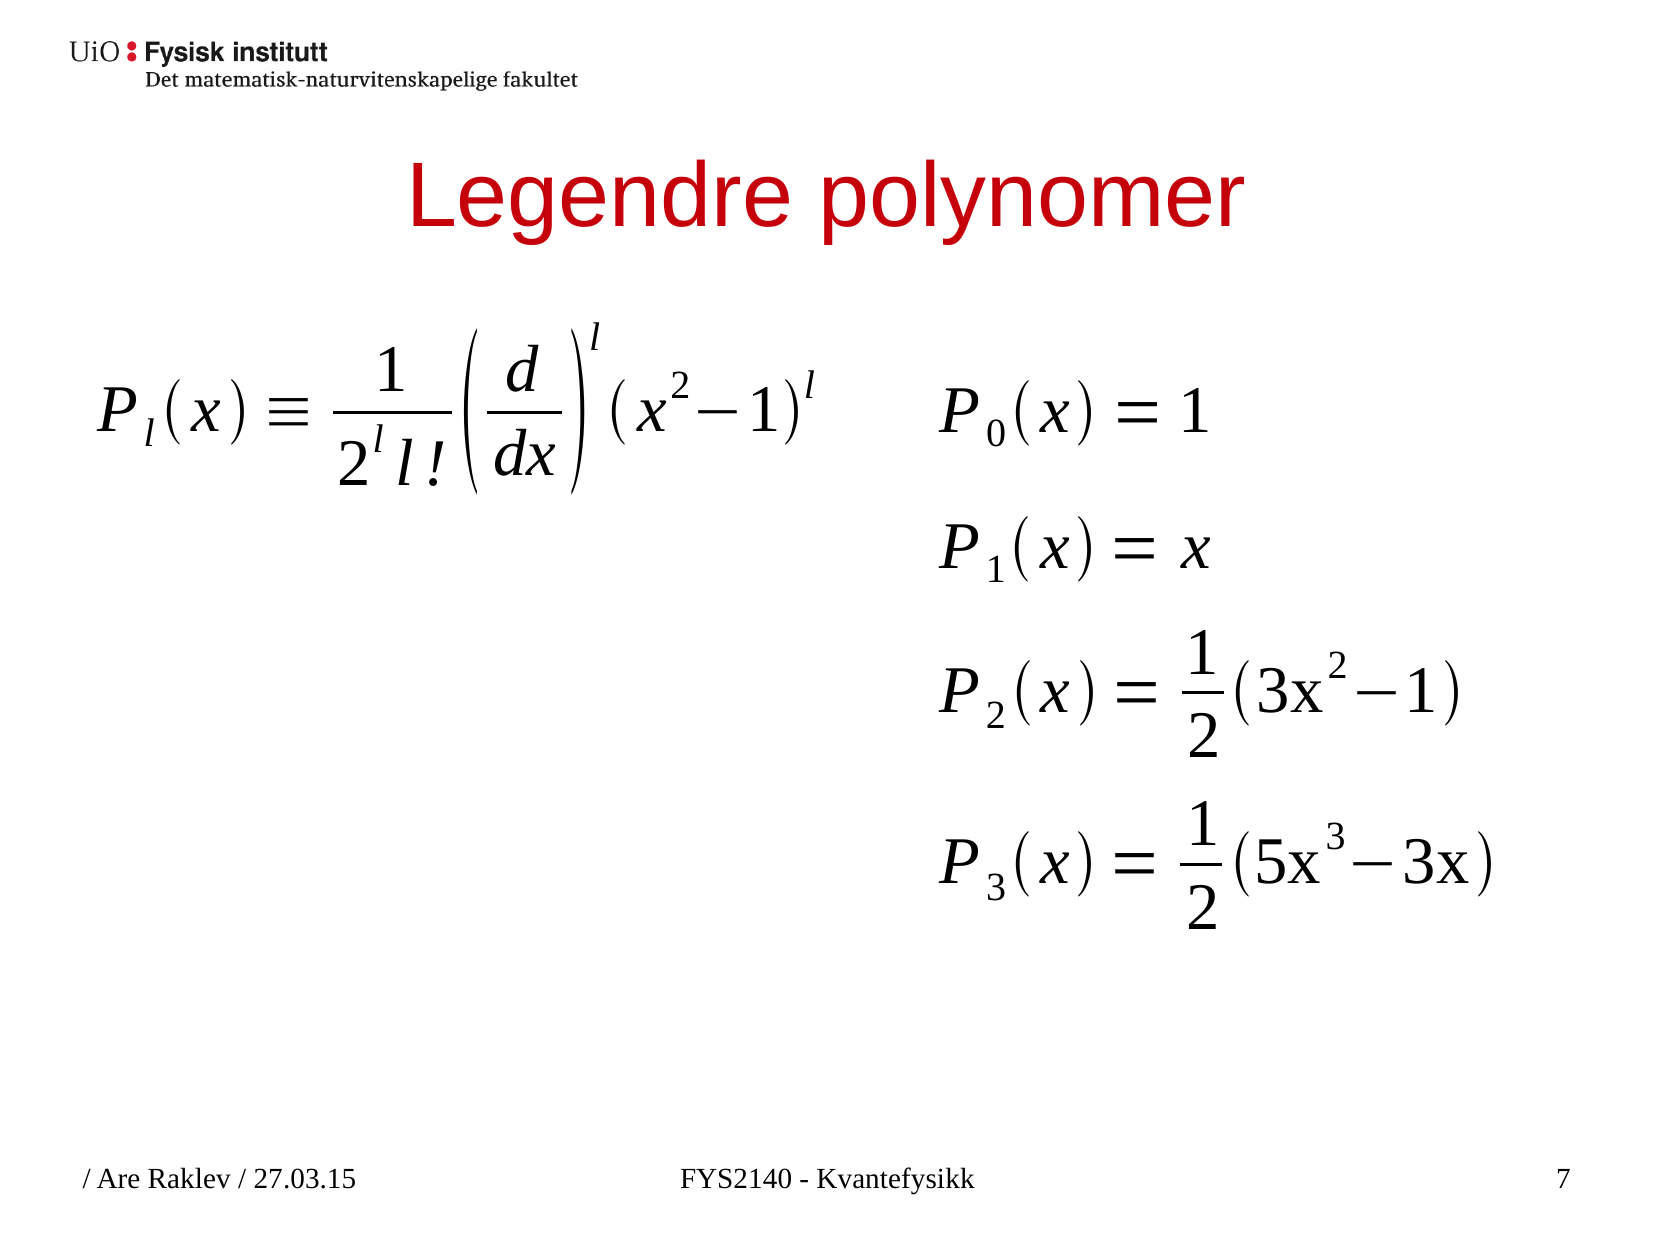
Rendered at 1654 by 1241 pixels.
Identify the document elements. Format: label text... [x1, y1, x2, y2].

chart [929, 614, 1468, 772]
chart [929, 507, 1218, 592]
title Legendre polynomer [82, 90, 1571, 298]
chart [929, 371, 1218, 456]
chart [87, 314, 821, 501]
picture [68, 37, 581, 93]
chart [929, 785, 1503, 944]
